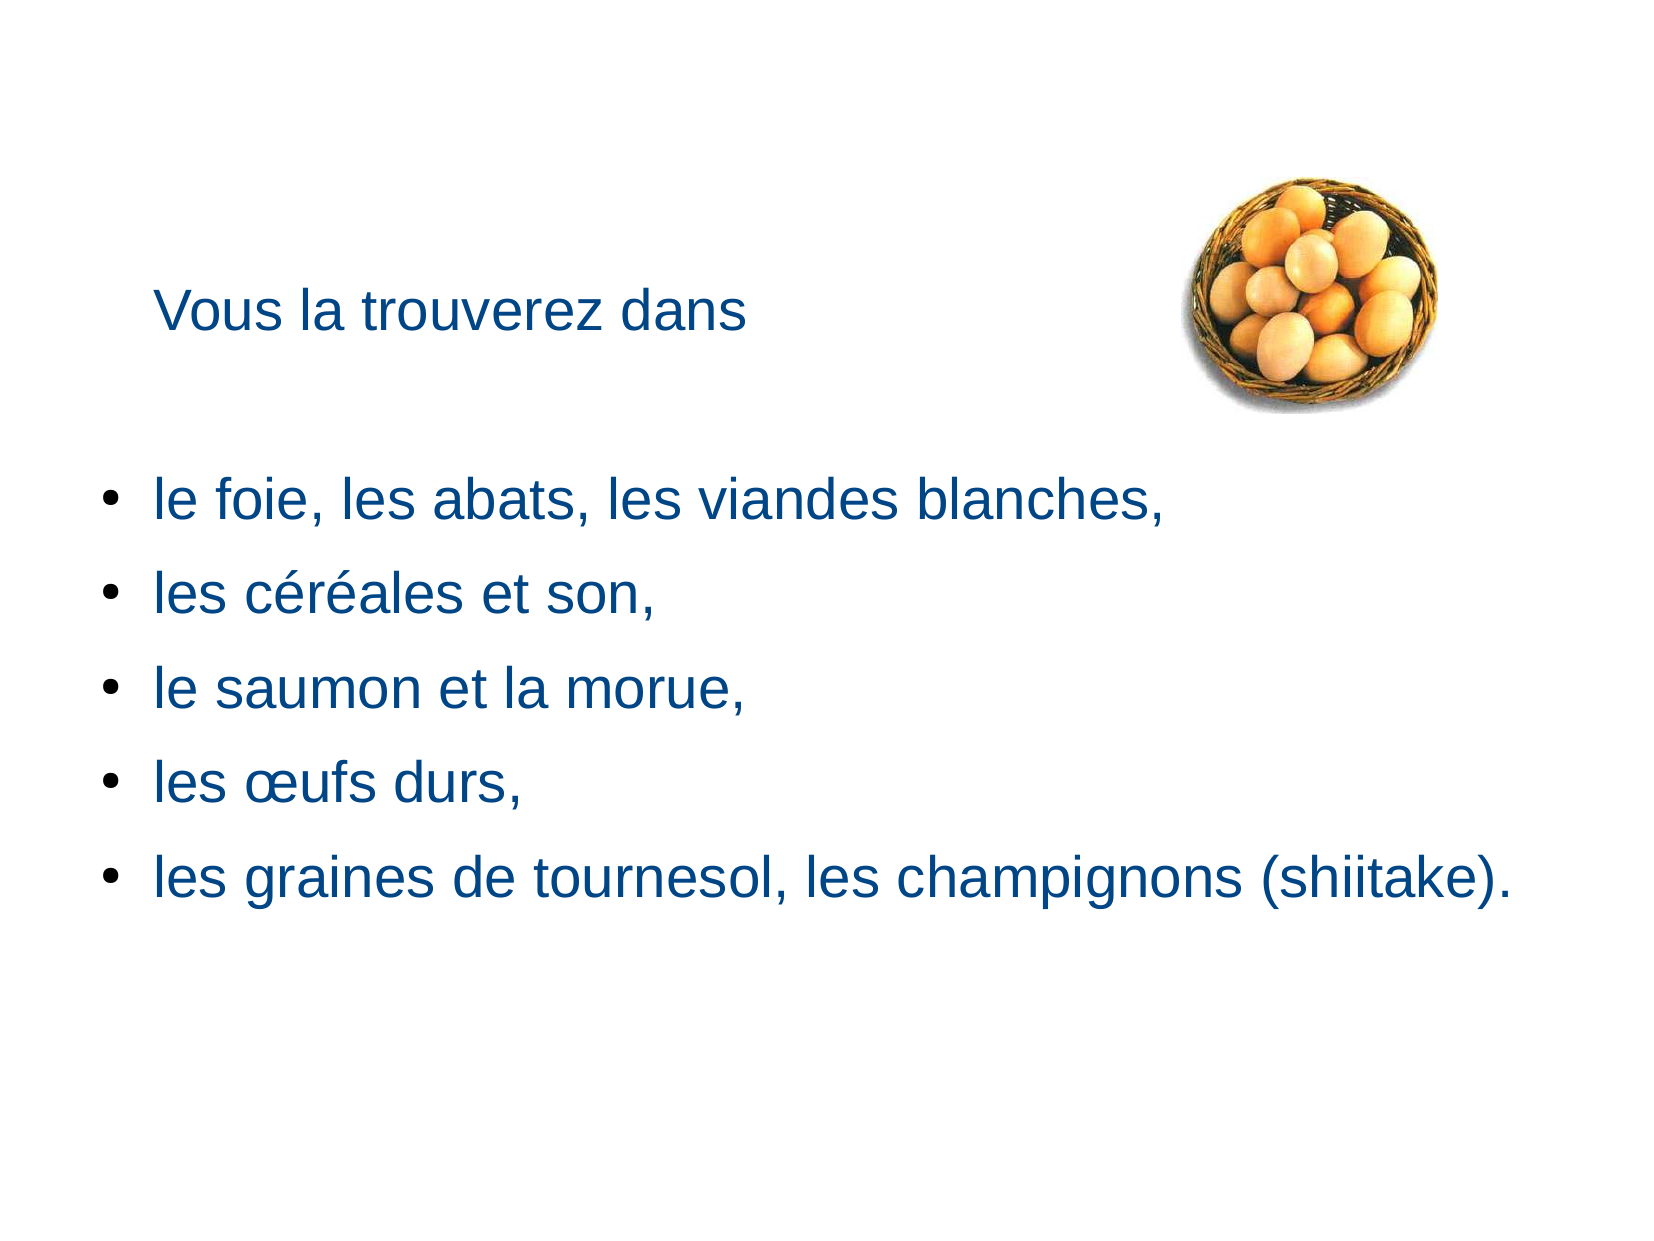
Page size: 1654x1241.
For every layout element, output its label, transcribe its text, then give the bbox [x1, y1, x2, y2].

list Vous la trouverez dans le foie, les abats, les viandes blanches, les céréales et son, le saumon et la morue, les œufs durs, les graines de tournesol, les champignons (shiitake). [82, 88, 1571, 1109]
picture [1181, 177, 1438, 414]
